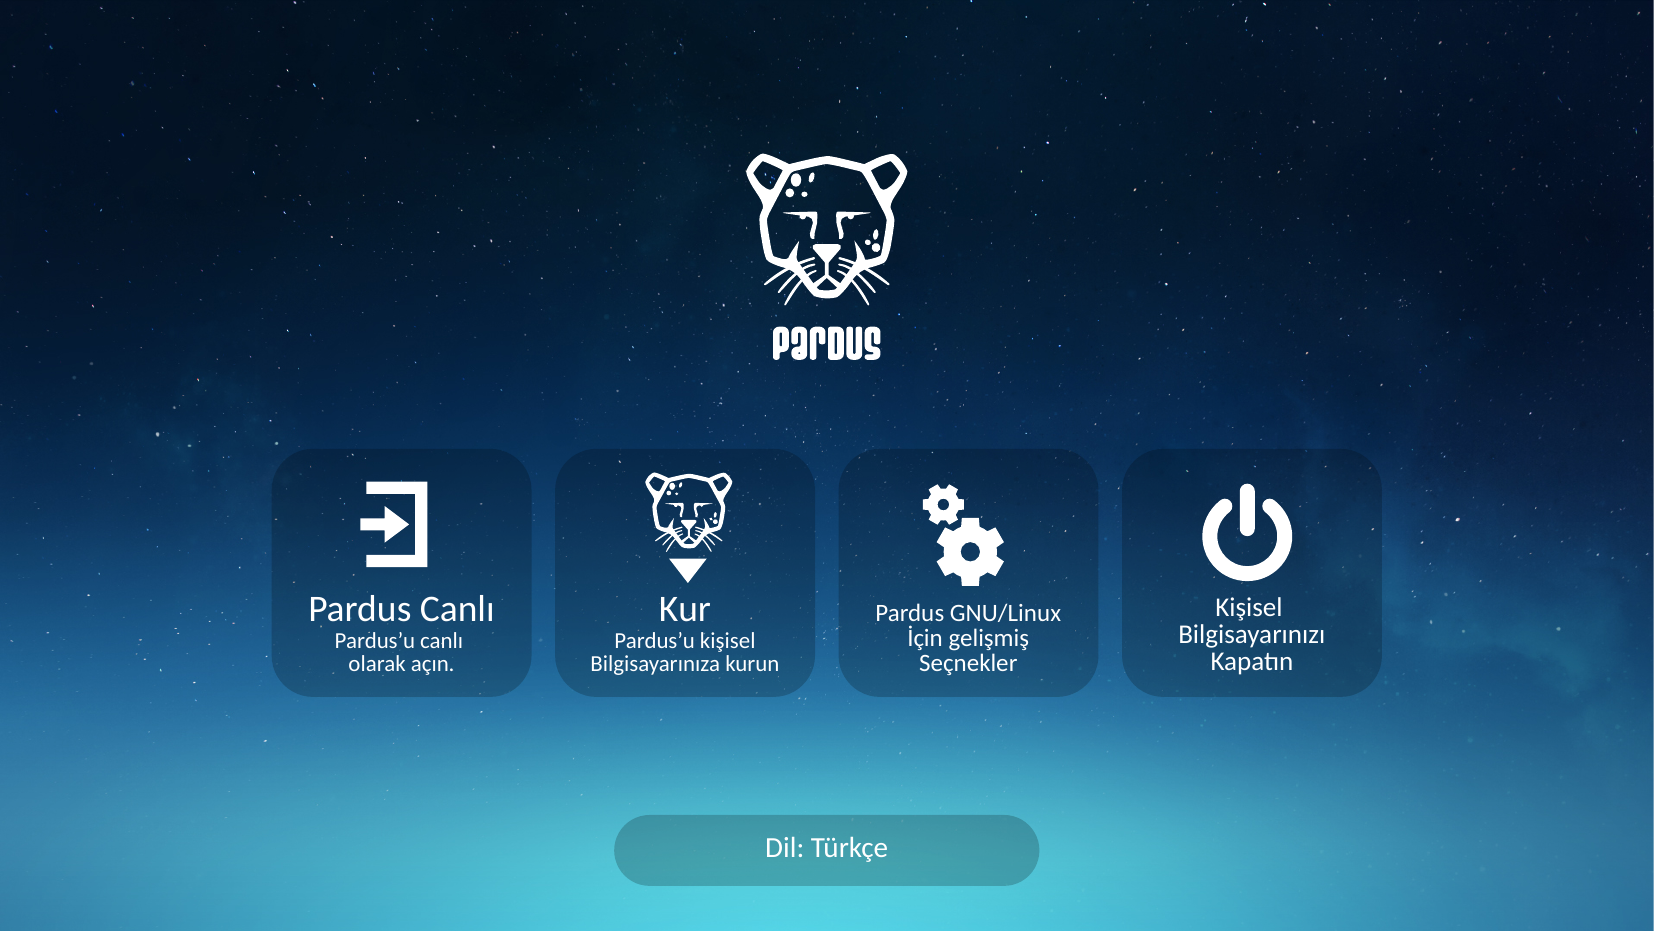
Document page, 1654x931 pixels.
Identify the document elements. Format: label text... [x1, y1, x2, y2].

text_box Dil: Türkçe [614, 814, 1040, 886]
text_box Kişisel Bilgisayarınızı Kapatın [1122, 448, 1382, 697]
text_box Kur Pardus’u kişisel Bilgisayarınıza kurun [555, 448, 816, 697]
text_box [1202, 498, 1293, 582]
text_box [809, 326, 826, 360]
text_box [922, 484, 964, 525]
text_box [773, 326, 789, 360]
text_box [846, 326, 863, 360]
text_box [668, 558, 707, 583]
text_box [791, 326, 808, 360]
text_box Pardus GNU/Linux İçin gelişmiş Seçnekler [838, 448, 1099, 697]
text_box [1239, 483, 1255, 537]
picture [0, 0, 1654, 931]
text_box [366, 481, 428, 568]
text_box [936, 517, 1004, 586]
text_box [360, 506, 410, 543]
text_box [645, 472, 733, 552]
text_box [864, 326, 881, 360]
text_box Pardus Canlı Pardus’u canlı olarak açın. [271, 448, 532, 697]
text_box [828, 326, 844, 360]
text_box [746, 153, 908, 306]
